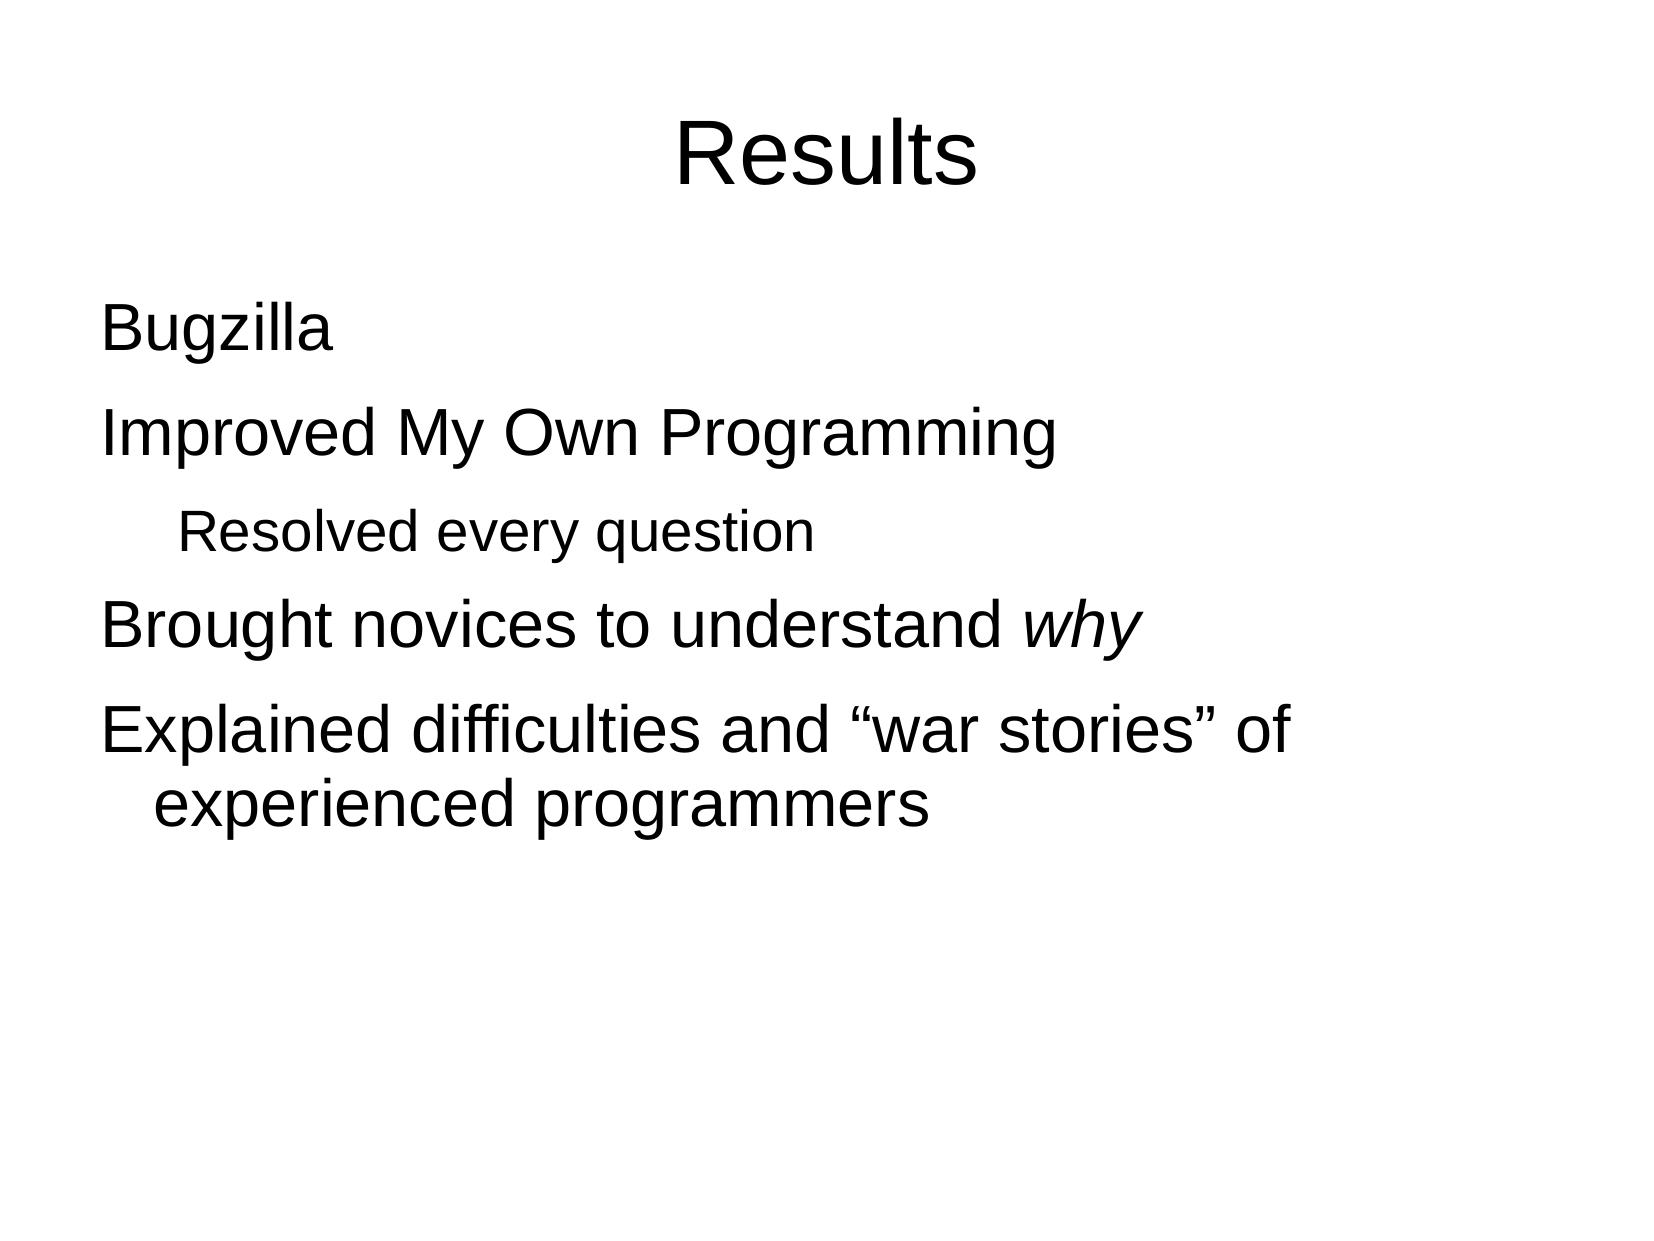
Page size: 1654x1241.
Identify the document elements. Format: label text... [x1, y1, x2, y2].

title Results [82, 56, 1571, 250]
list Bugzilla Improved My Own Programming Resolved every question Brought novices to understand why Explained difficulties and “war stories” of experienced programmers [82, 290, 1571, 1094]
